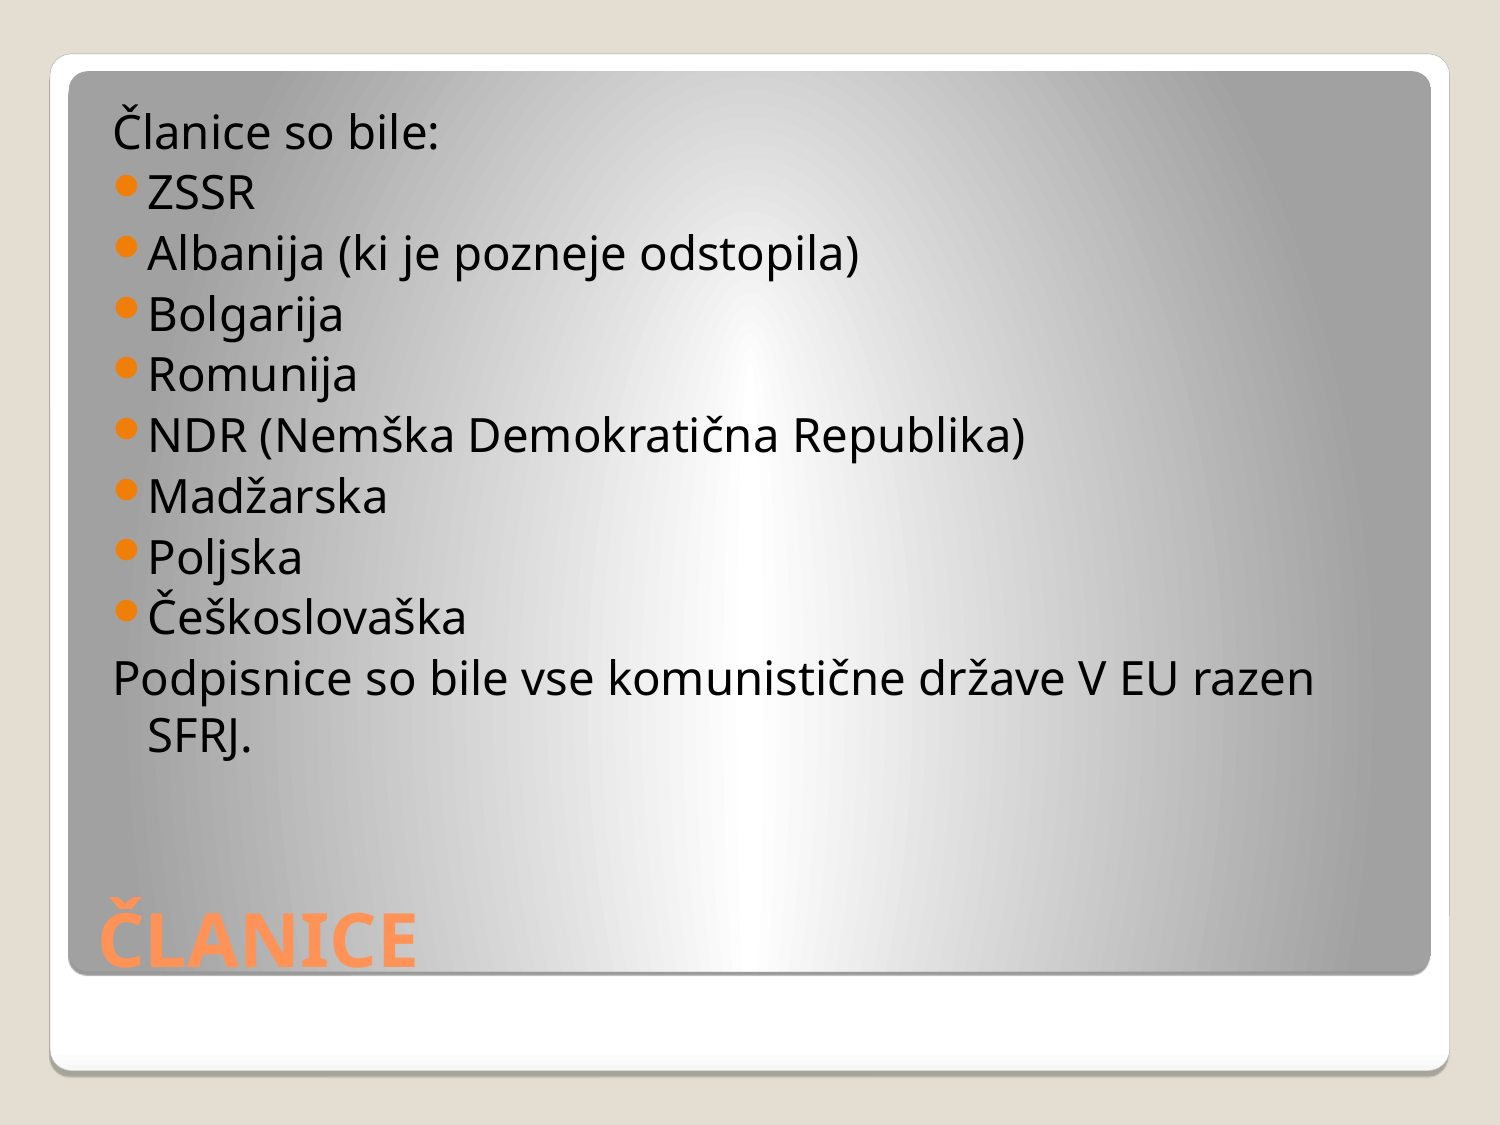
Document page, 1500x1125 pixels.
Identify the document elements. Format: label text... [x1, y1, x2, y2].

list Članice so bile: ZSSR Albanija (ki je pozneje odstopila) Bolgarija Romunija NDR (Nemška Demokratična Republika) Madžarska Poljska Češkoslovaška Podpisnice so bile vse komunistične države V EU razen SFRJ. [82, 86, 1425, 774]
title ČLANICE [82, 817, 1425, 991]
